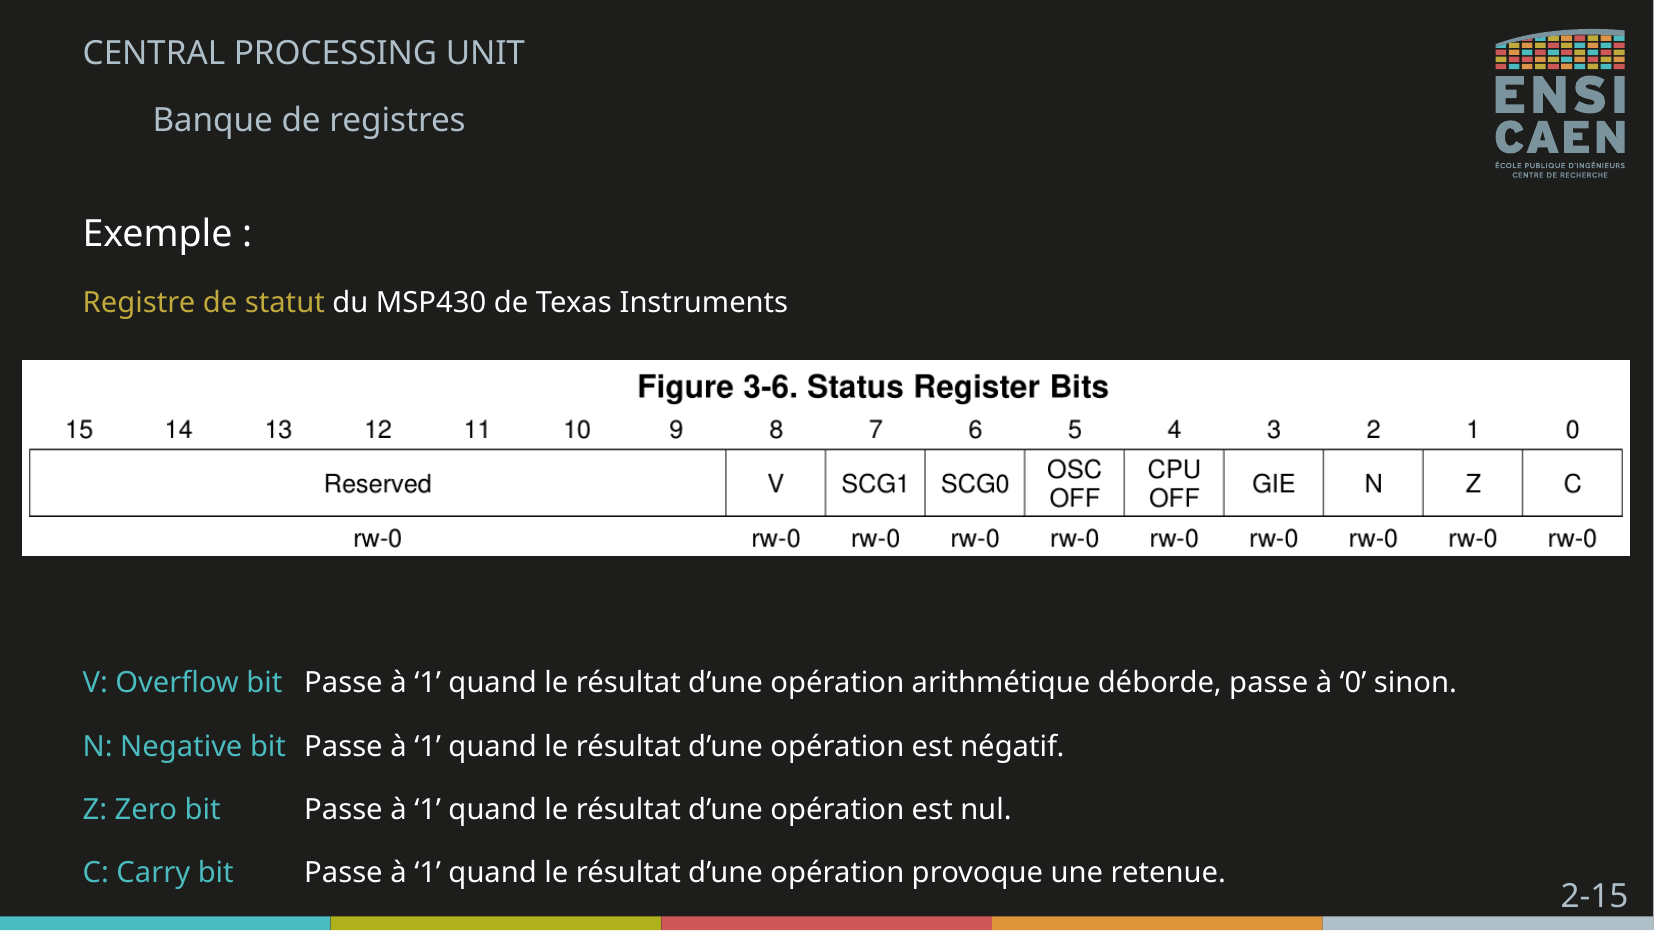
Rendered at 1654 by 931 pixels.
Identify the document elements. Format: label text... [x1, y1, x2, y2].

list Exemple : Registre de statut du MSP430 de Texas Instruments V: Overflow bit Passe à ‘1’ quand le résultat d’une opération arithmétique déborde, passe à ‘0’ sinon. N: Negative bit Passe à ‘1’ quand le résultat d’une opération est négatif. Z: Zero bit Passe à ‘1’ quand le résultat d’une opération est nul. C: Carry bit Passe à ‘1’ quand le résultat d’une opération provoque une retenue. [82, 206, 1571, 360]
title CENTRAL PROCESSING UNIT Banque de registres [82, 0, 1467, 148]
picture [22, 360, 1630, 556]
list Exemple : Registre de statut du MSP430 de Texas Instruments V: Overflow bit Passe à ‘1’ quand le résultat d’une opération arithmétique déborde, passe à ‘0’ sinon. N: Negative bit Passe à ‘1’ quand le résultat d’une opération est négatif. Z: Zero bit Passe à ‘1’ quand le résultat d’une opération est nul. C: Carry bit Passe à ‘1’ quand le résultat d’une opération provoque une retenue. [82, 556, 1571, 916]
